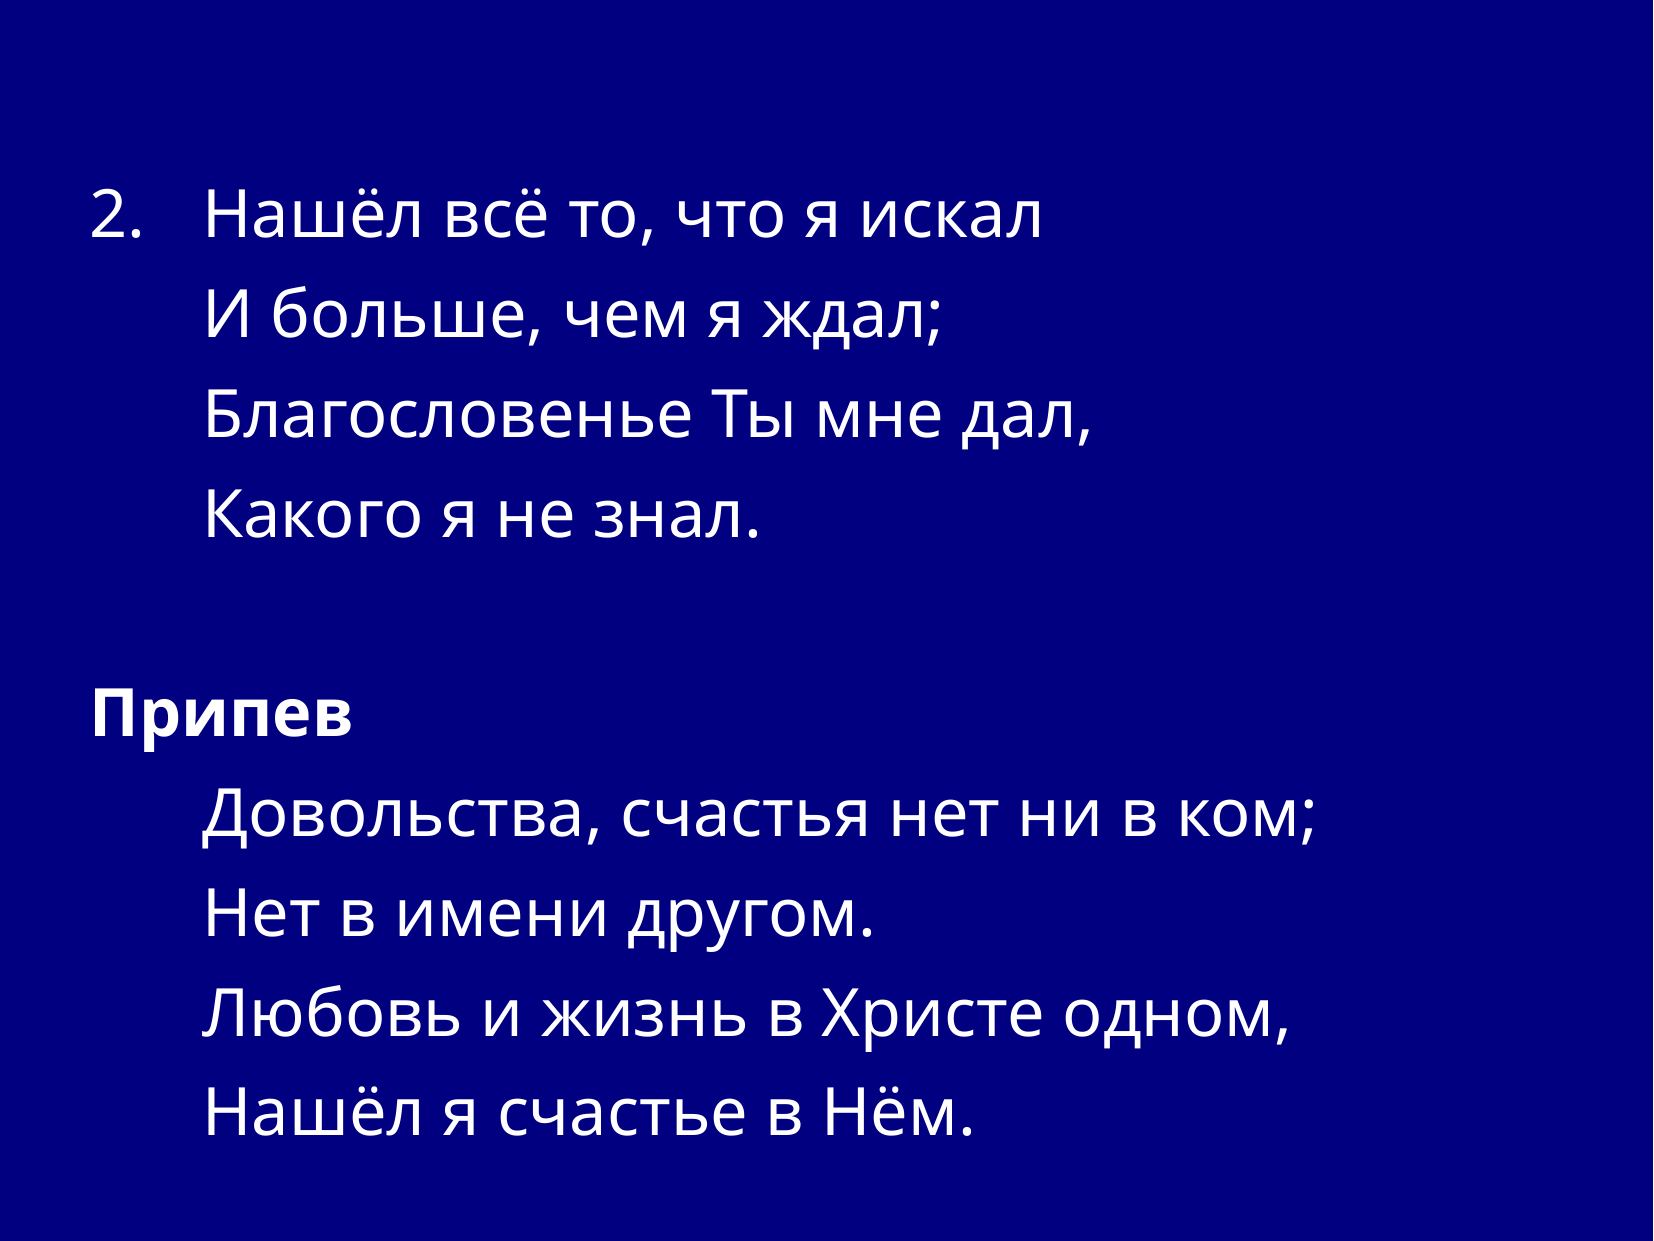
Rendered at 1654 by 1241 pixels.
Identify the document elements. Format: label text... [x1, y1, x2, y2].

text_box 2. Нашёл всё то, что я искал И больше, чем я ждал; Благословенье Ты мне дал, Какого я не знал. Припев Довольства, счастья нет ни в ком; Нет в имени другом. Любовь и жизнь в Христе одном, Нашёл я счастье в Нём. [75, 150, 1576, 1163]
